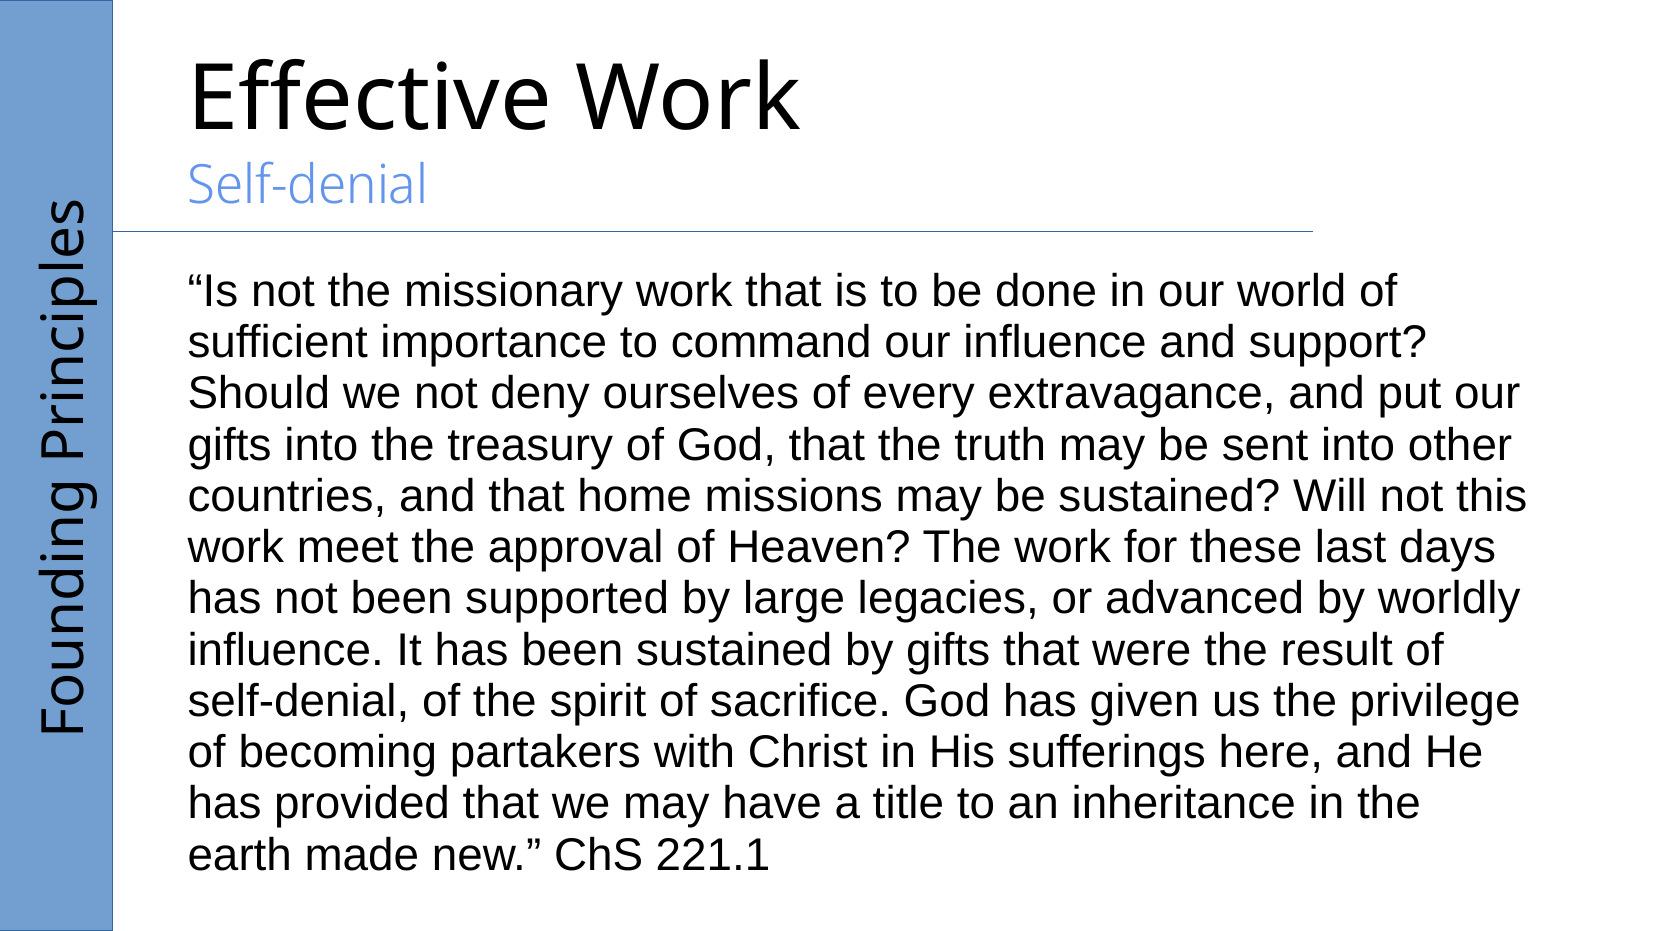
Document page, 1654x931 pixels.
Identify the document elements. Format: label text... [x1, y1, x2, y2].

title Self-denial [187, 125, 1571, 239]
title Effective Work [187, 33, 1571, 125]
subtitle “Is not the missionary work that is to be done in our world of sufficient importance to command our influence and support? Should we not deny ourselves of every extravagance, and put our gifts into the treasury of God, that the truth may be sent into other countries, and that home missions may be sustained? Will not this work meet the approval of Heaven? The work for these last days has not been supported by large legacies, or advanced by worldly influence. It has been sustained by gifts that were the result of self-denial, of the spirit of sacrifice. God has given us the privilege of becoming partakers with Christ in His sufferings here, and He has provided that we may have a title to an inheritance in the earth made new.” ChS 221.1 [187, 264, 1538, 881]
text_box [0, 0, 113, 931]
text_box Founding Principles [13, 37, 105, 901]
